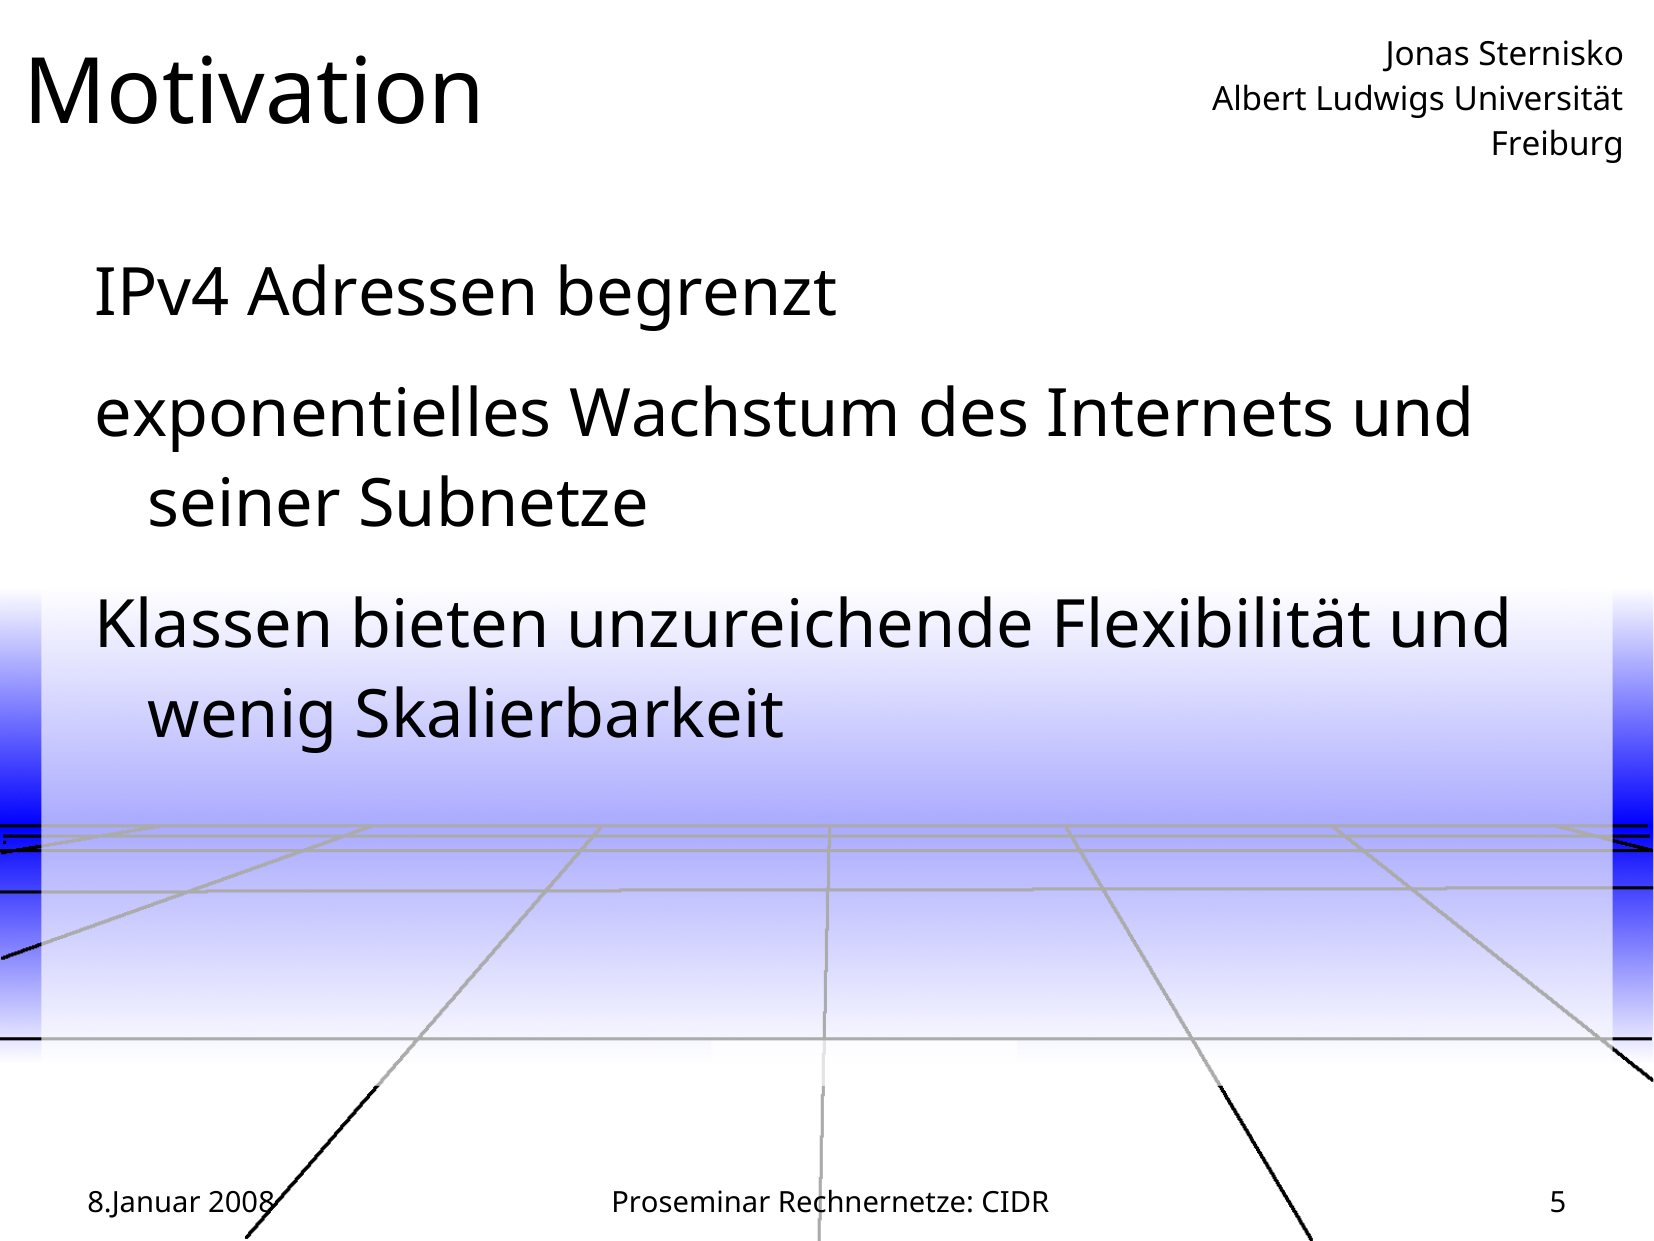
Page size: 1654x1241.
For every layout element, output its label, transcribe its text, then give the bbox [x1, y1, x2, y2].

picture [0, 0, 1654, 1241]
list IPv4 Adressen begrenzt exponentielles Wachstum des Internets und seiner Subnetze Klassen bieten unzureichende Flexibilität und wenig Skalierbarkeit [76, 185, 1565, 1152]
title Motivation [23, 31, 1211, 146]
